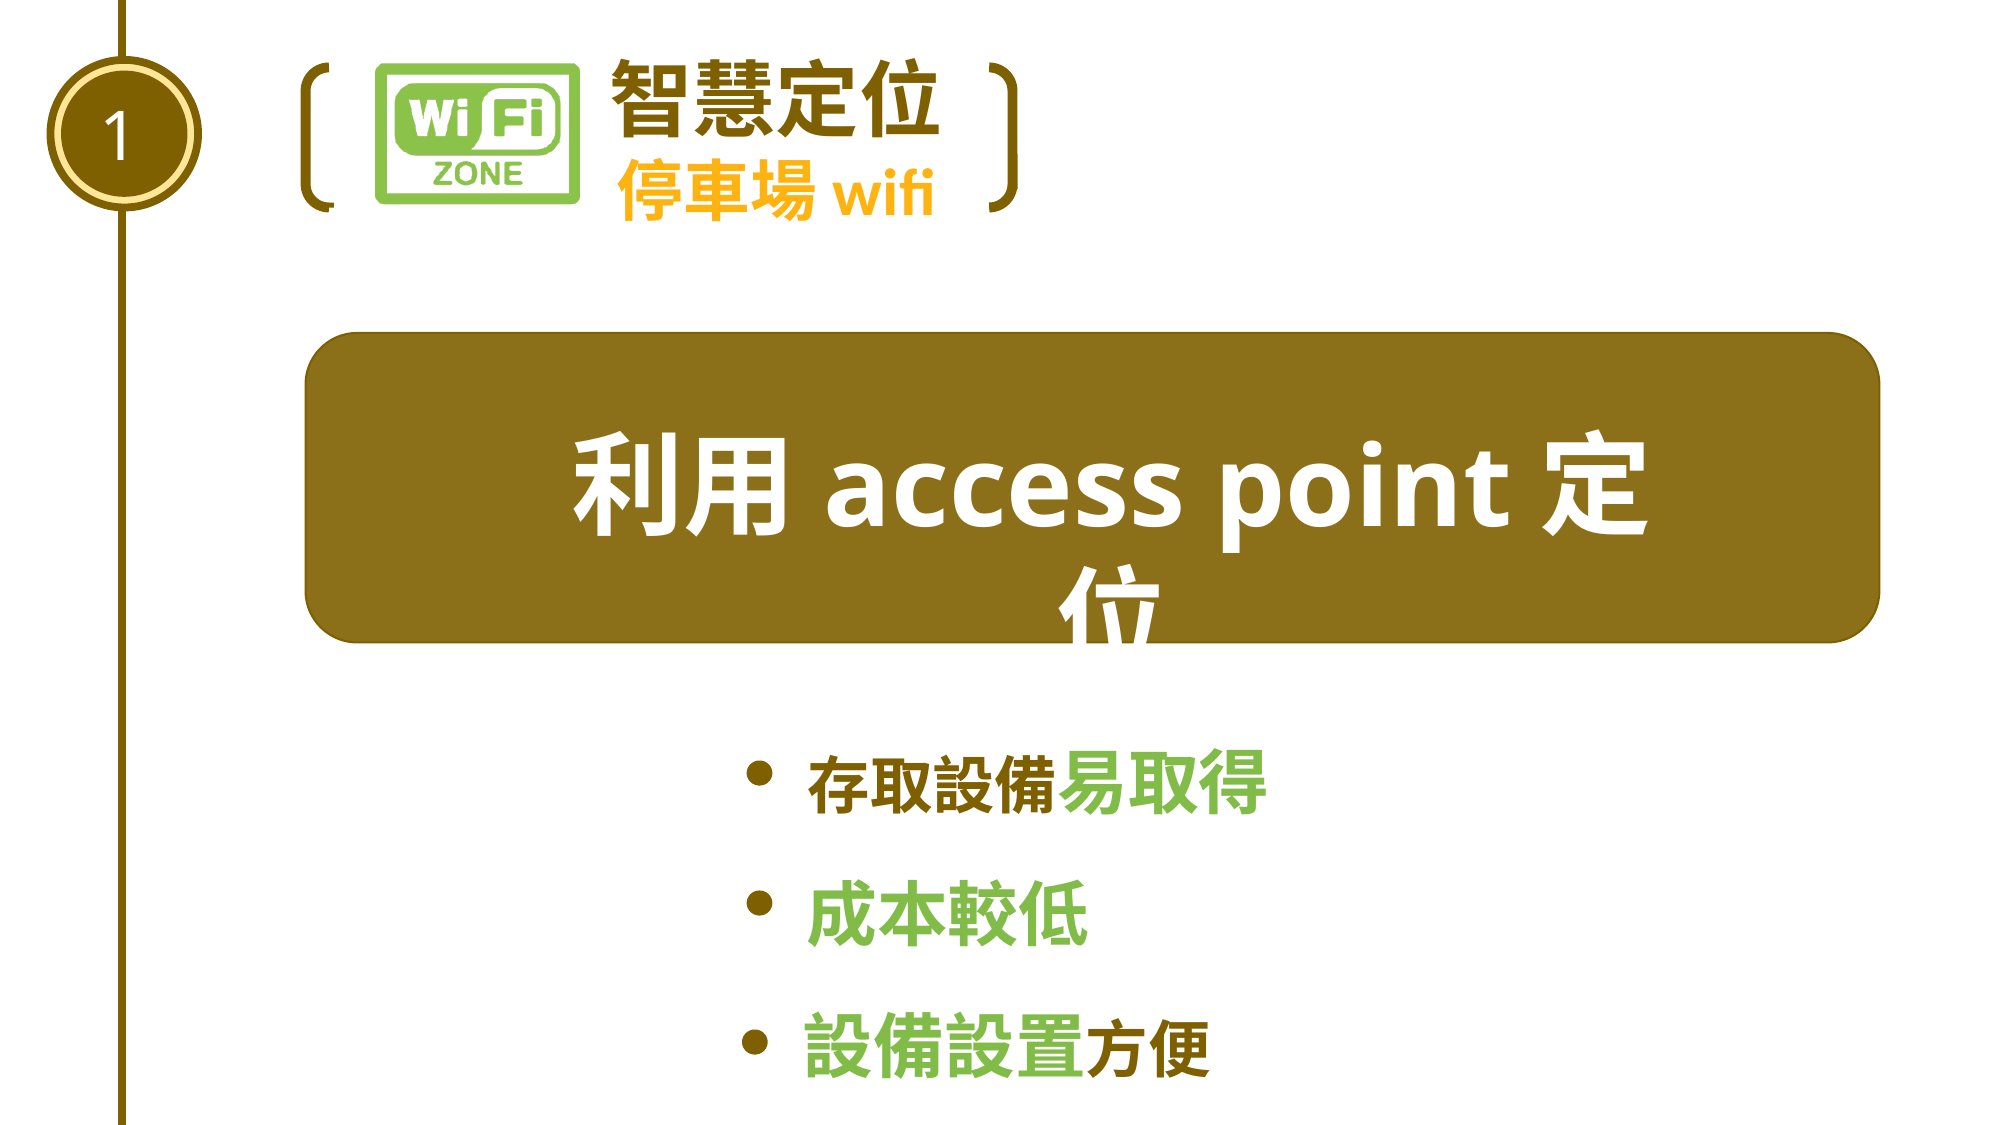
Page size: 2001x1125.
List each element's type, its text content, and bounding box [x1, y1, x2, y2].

text_box [746, 760, 773, 786]
text_box 成本較低 [791, 862, 1576, 964]
text_box 設備設置方便 [787, 994, 1573, 1096]
text_box 存取設備易取得 [792, 730, 1577, 832]
text_box 1 [84, 84, 165, 183]
text_box 停車場wifi [601, 141, 1293, 238]
text_box [746, 890, 773, 916]
text_box [50, 59, 199, 208]
text_box 智慧定位 [594, 40, 1183, 157]
picture [375, 31, 580, 236]
text_box 利用access point定位 [515, 406, 1708, 559]
text_box [305, 332, 1880, 643]
text_box [742, 1029, 768, 1055]
